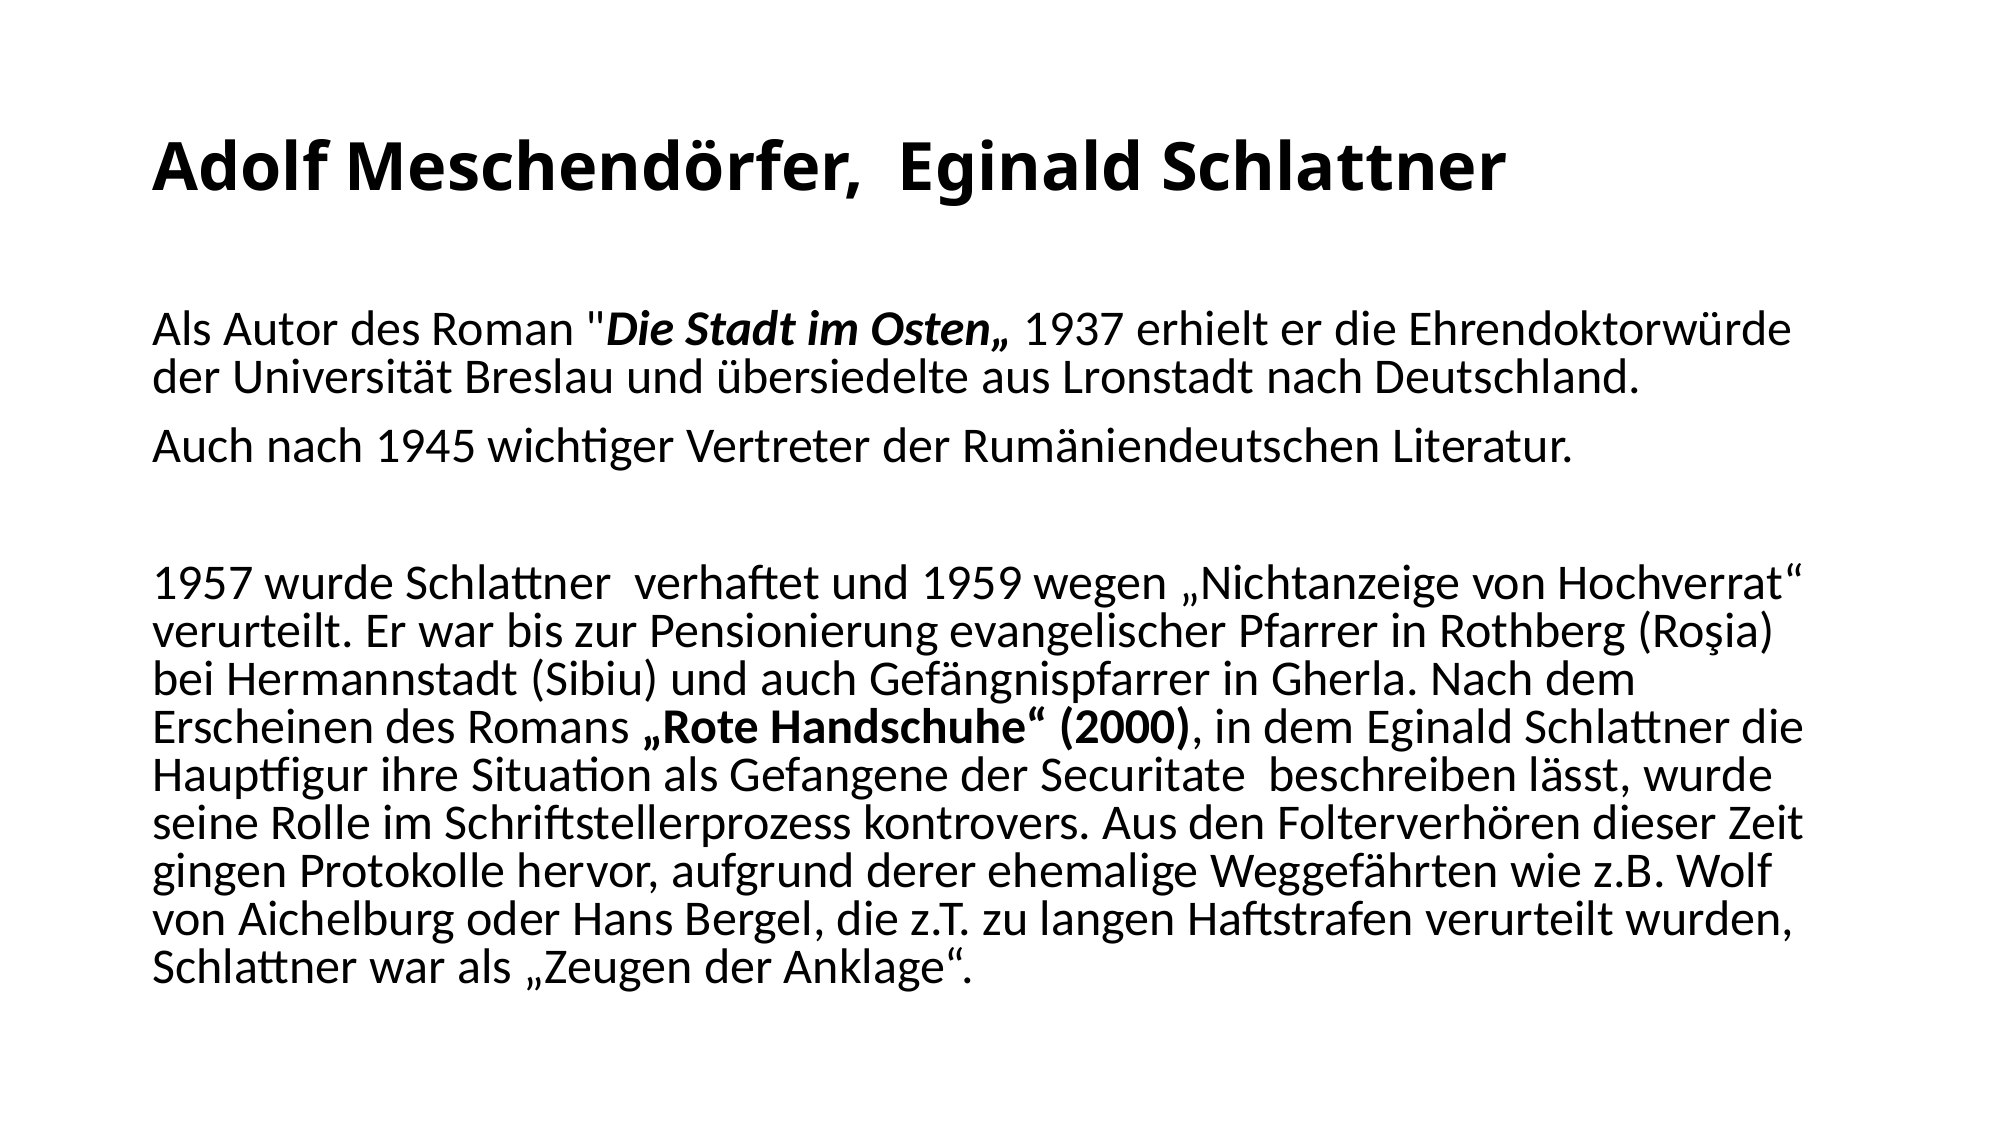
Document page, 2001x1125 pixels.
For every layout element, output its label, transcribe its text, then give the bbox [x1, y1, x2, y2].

list Als Autor des Roman "Die Stadt im Osten„ 1937 erhielt er die Ehrendoktorwürde der Universität Breslau und übersiedelte aus Lronstadt nach Deutschland. Auch nach 1945 wichtiger Vertreter der Rumäniendeutschen Literatur. 1957 wurde Schlattner verhaftet und 1959 wegen „Nichtanzeige von Hochverrat“ verurteilt. Er war bis zur Pensionierung evangelischer Pfarrer in Rothberg (Roşia) bei Hermannstadt (Sibiu) und auch Gefängnispfarrer in Gherla. Nach dem Erscheinen des Romans „Rote Handschuhe“ (2000), in dem Eginald Schlattner die Hauptfigur ihre Situation als Gefangene der Securitate beschreiben lässt, wurde seine Rolle im Schriftstellerprozess kontrovers. Aus den Folterverhören dieser Zeit gingen Protokolle hervor, aufgrund derer ehemalige Weggefährten wie z.B. Wolf von Aichelburg oder Hans Bergel, die z.T. zu langen Haftstrafen verurteilt wurden, Schlattner war als „Zeugen der Anklage“. [137, 299, 1863, 1014]
title Adolf Meschendörfer, Eginald Schlattner [137, 59, 1863, 278]
